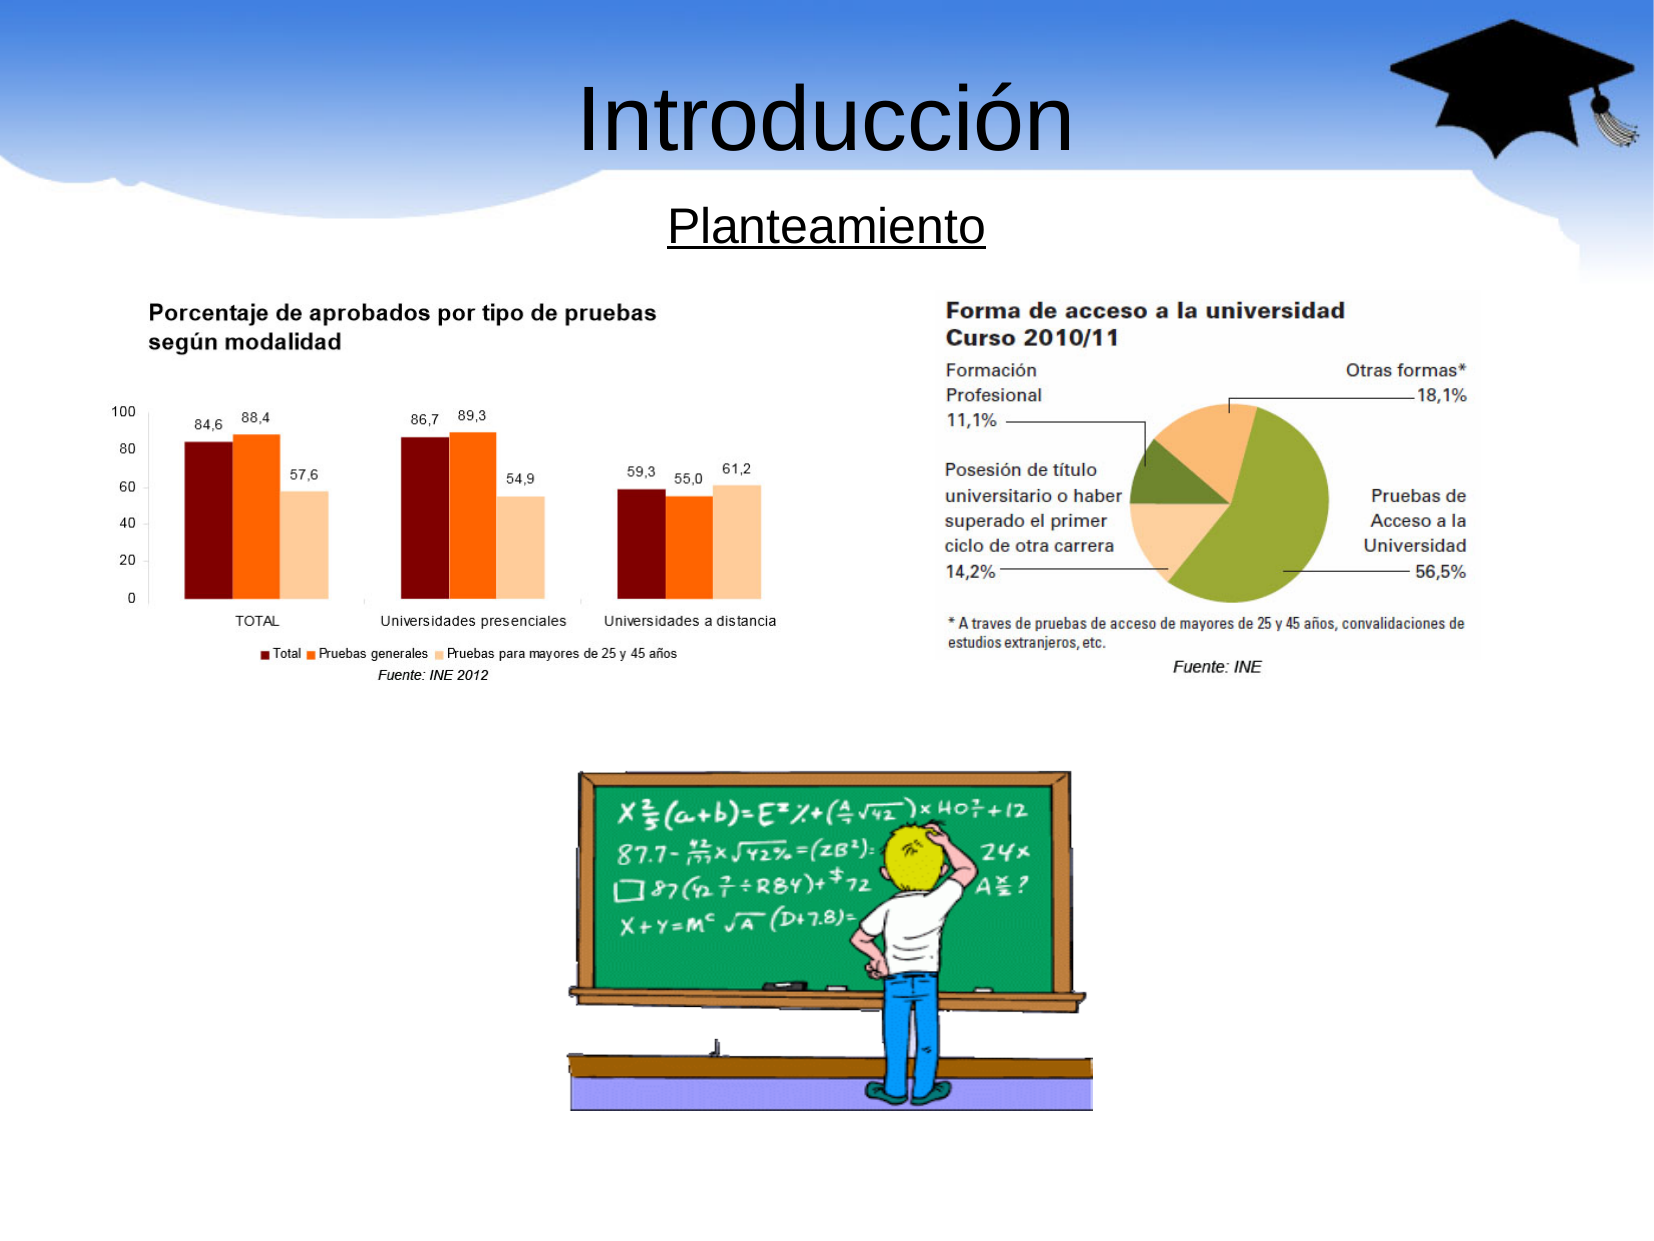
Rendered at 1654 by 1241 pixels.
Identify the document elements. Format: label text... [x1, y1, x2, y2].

picture [0, 0, 1654, 1240]
title Introducción Planteamiento [82, 31, 1571, 239]
